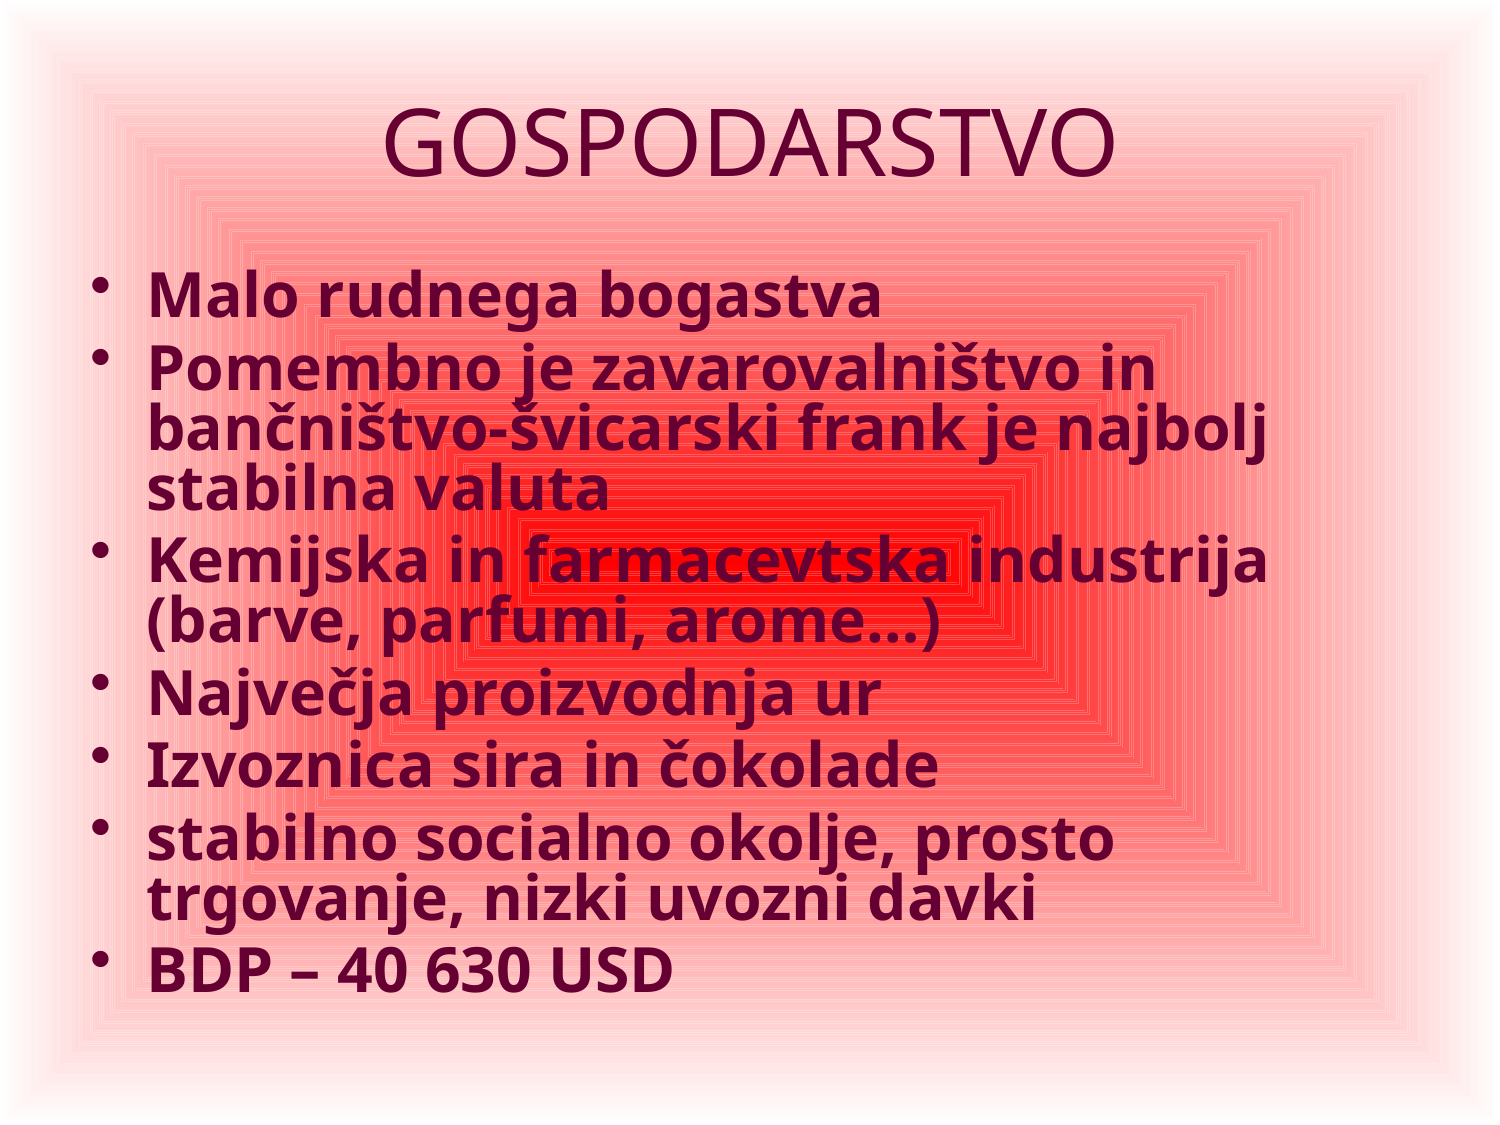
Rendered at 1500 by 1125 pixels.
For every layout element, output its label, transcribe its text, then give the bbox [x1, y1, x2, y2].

title GOSPODARSTVO [75, 45, 1425, 233]
list Malo rudnega bogastva Pomembno je zavarovalništvo in bančništvo-švicarski frank je najbolj stabilna valuta Kemijska in farmacevtska industrija (barve, parfumi, arome…) Največja proizvodnja ur Izvoznica sira in čokolade stabilno socialno okolje, prosto trgovanje, nizki uvozni davki BDP – 40 630 USD [75, 262, 1425, 1005]
